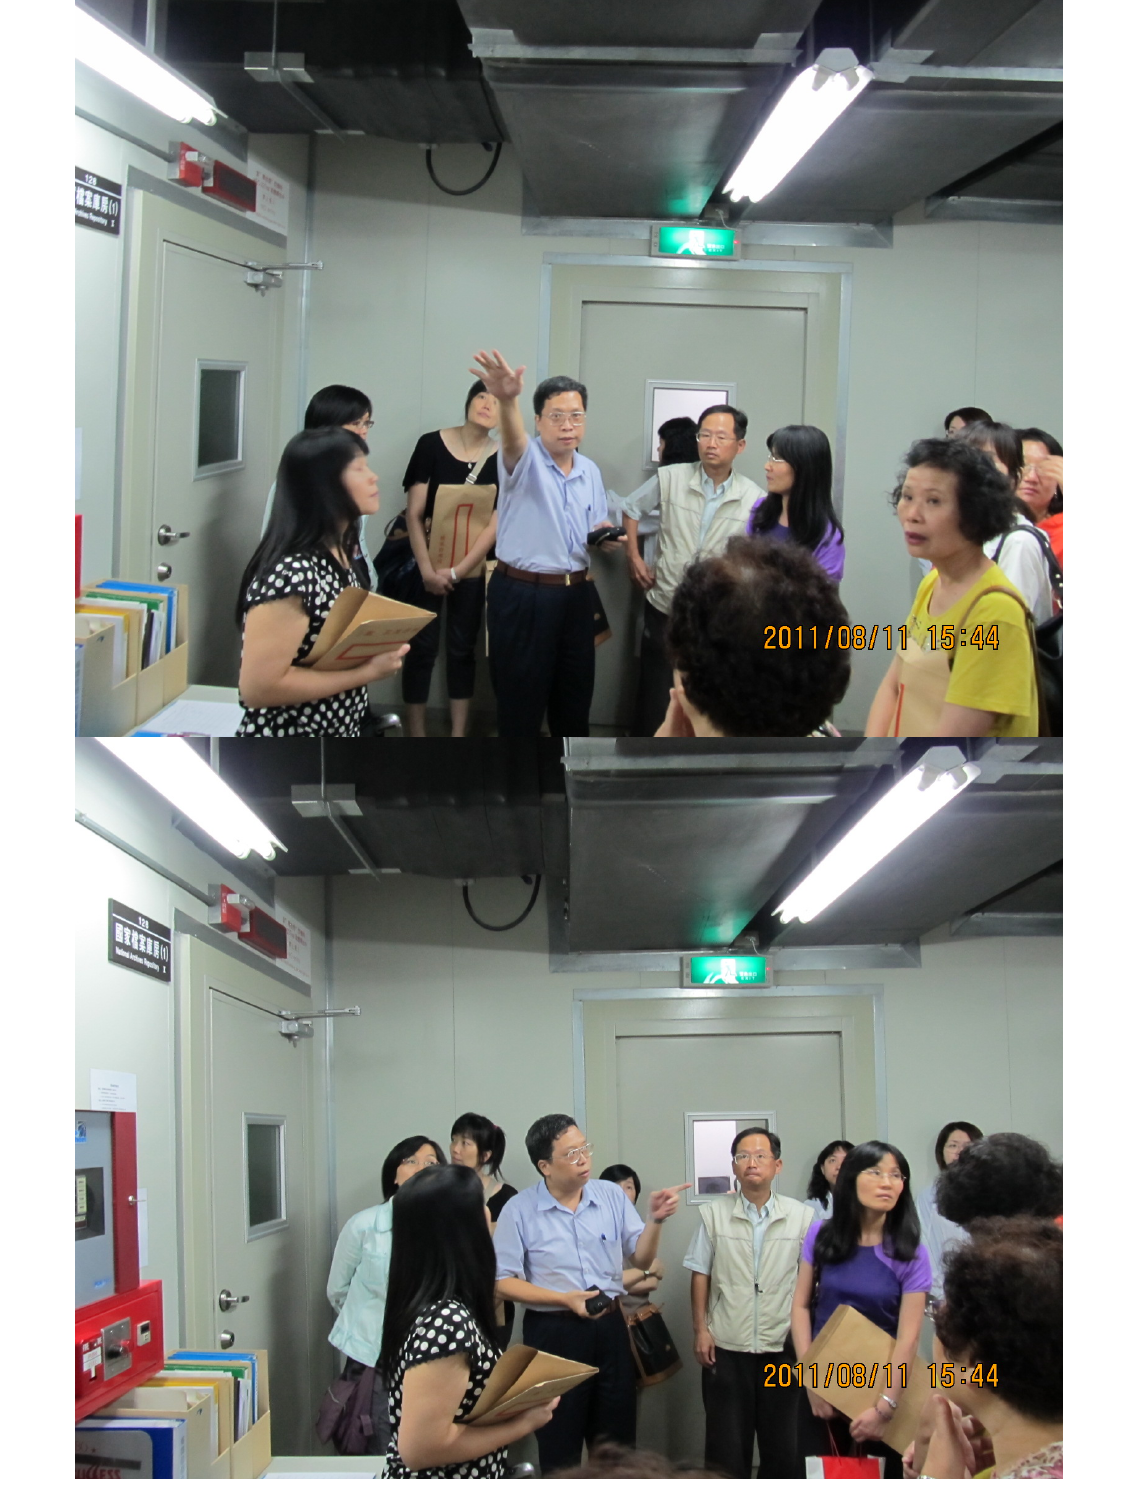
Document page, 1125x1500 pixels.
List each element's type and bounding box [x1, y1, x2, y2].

picture [75, 0, 1063, 1479]
